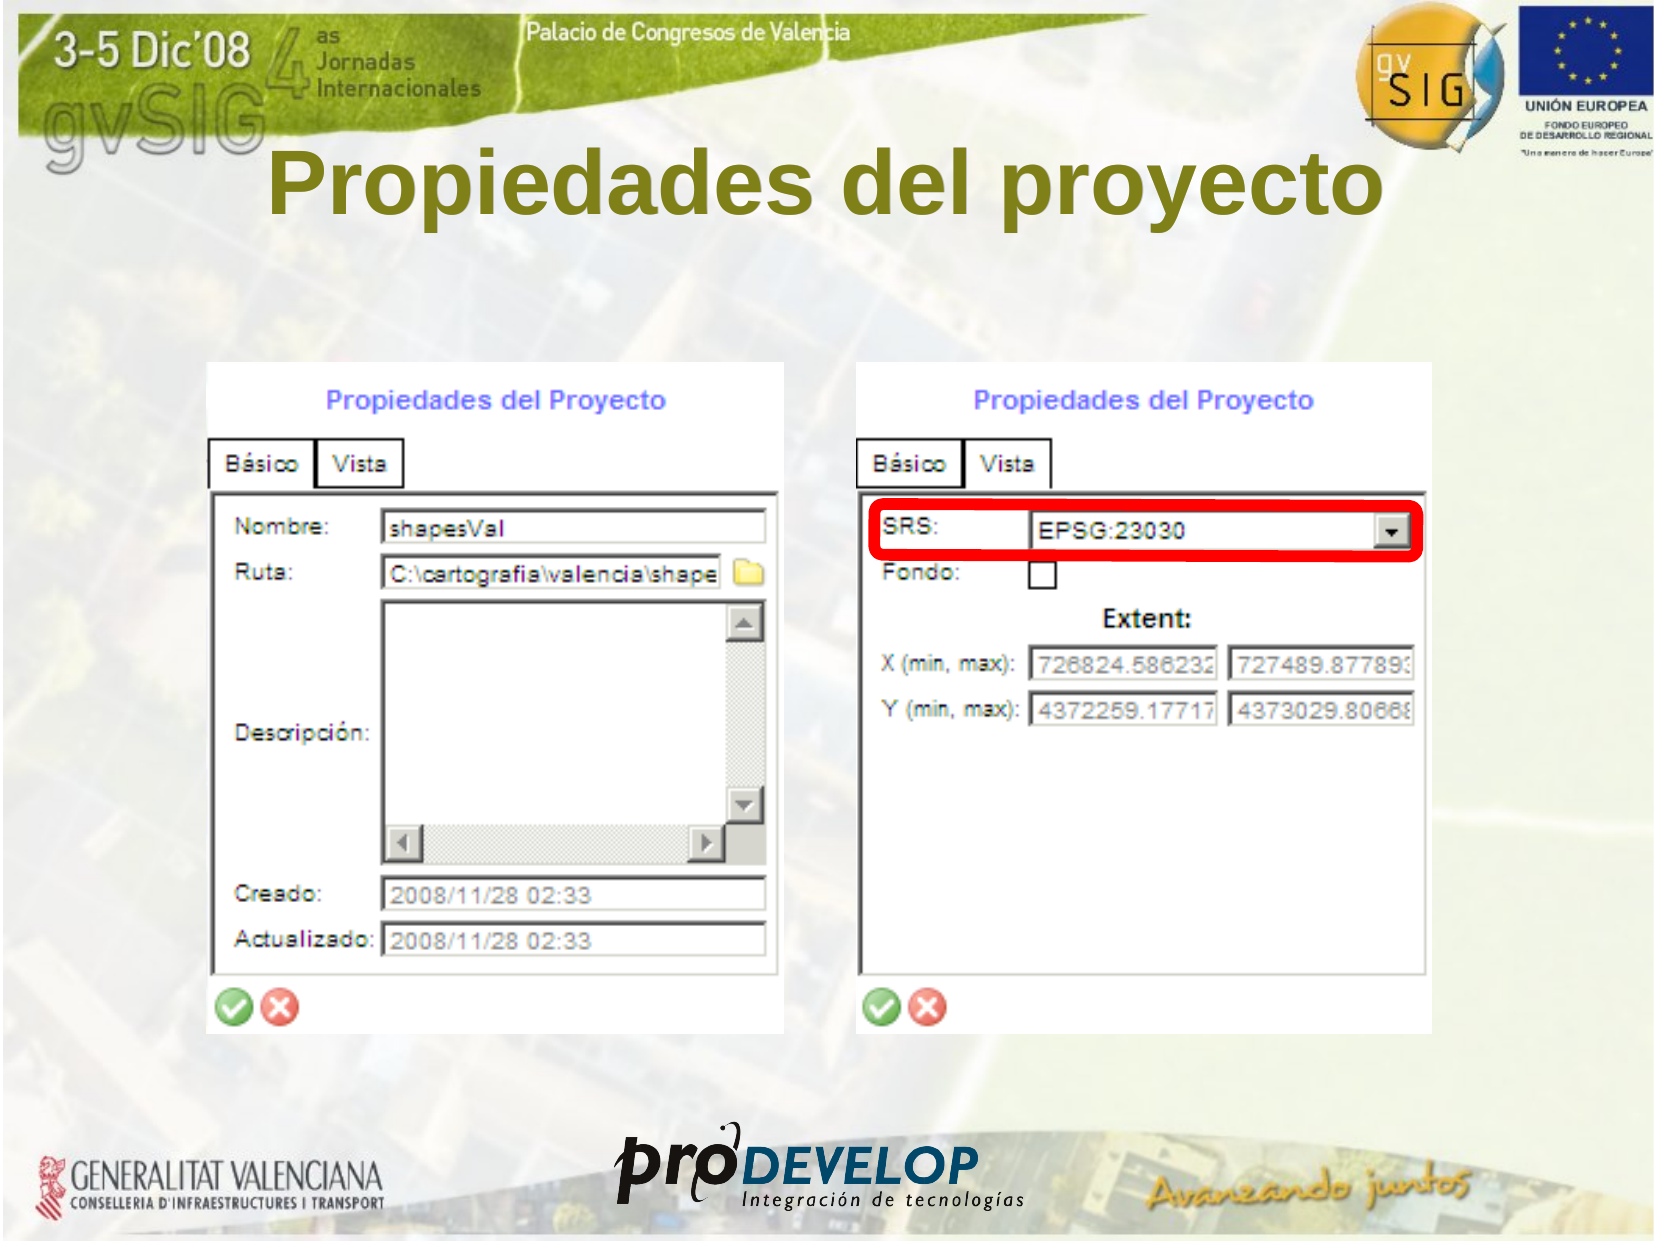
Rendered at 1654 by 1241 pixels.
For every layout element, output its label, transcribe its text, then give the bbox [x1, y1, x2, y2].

picture [3, 0, 1654, 1241]
title Propiedades del proyecto [82, 78, 1571, 287]
